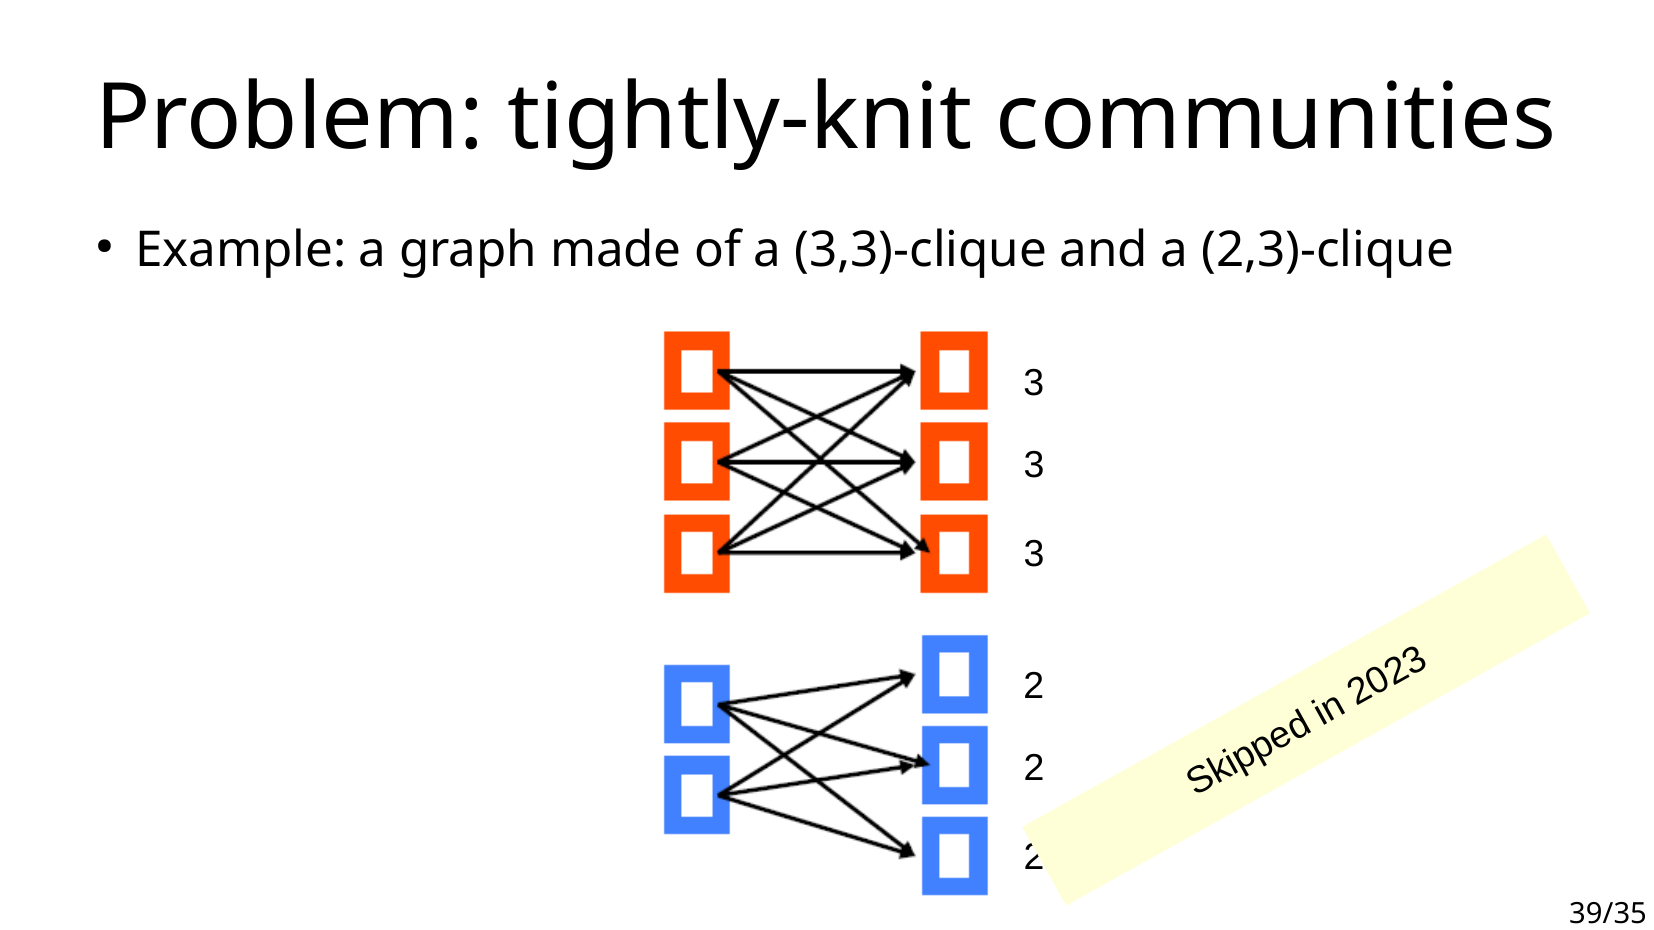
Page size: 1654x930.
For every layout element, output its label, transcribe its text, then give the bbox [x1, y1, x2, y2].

text_box Skipped in 2023 [1022, 534, 1591, 906]
text_box 3 [1008, 353, 1060, 411]
text_box 3 [1008, 436, 1060, 494]
text_box 3 [1008, 524, 1060, 582]
picture [630, 302, 1006, 922]
text_box 2 [1008, 656, 1060, 714]
title Problem: tightly-knit communities [82, 1, 1571, 213]
text_box 2 [1008, 828, 1054, 885]
list Example: a graph made of a (3,3)-clique and a (2,3)-clique [82, 213, 1571, 314]
text_box 2 [1008, 739, 1060, 797]
